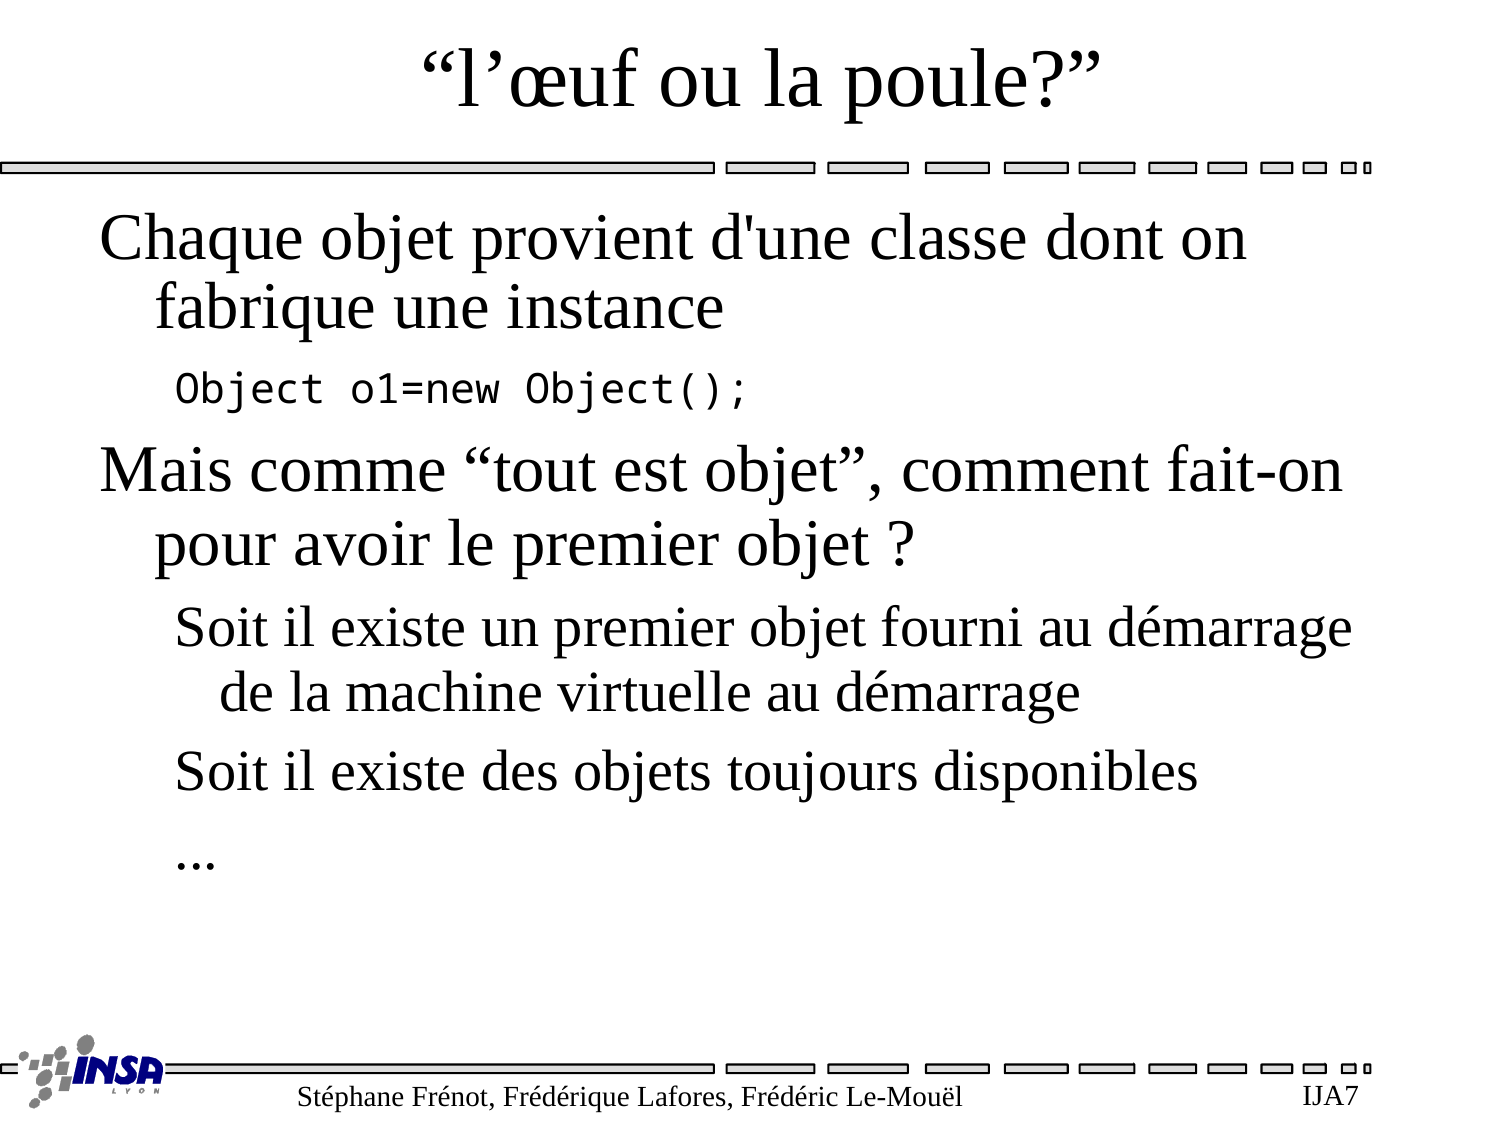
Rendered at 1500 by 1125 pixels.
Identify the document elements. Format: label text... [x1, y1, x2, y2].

title “l’œuf ou la poule?” [124, 0, 1400, 163]
list Chaque objet provient d'une classe dont on fabrique une instance Object o1=new Object(); Mais comme “tout est objet”, comment fait-on pour avoir le premier objet ? Soit il existe un premier objet fourni au démarrage de la machine virtuelle au démarrage Soit il existe des objets toujours disponibles ... [99, 204, 1375, 1030]
